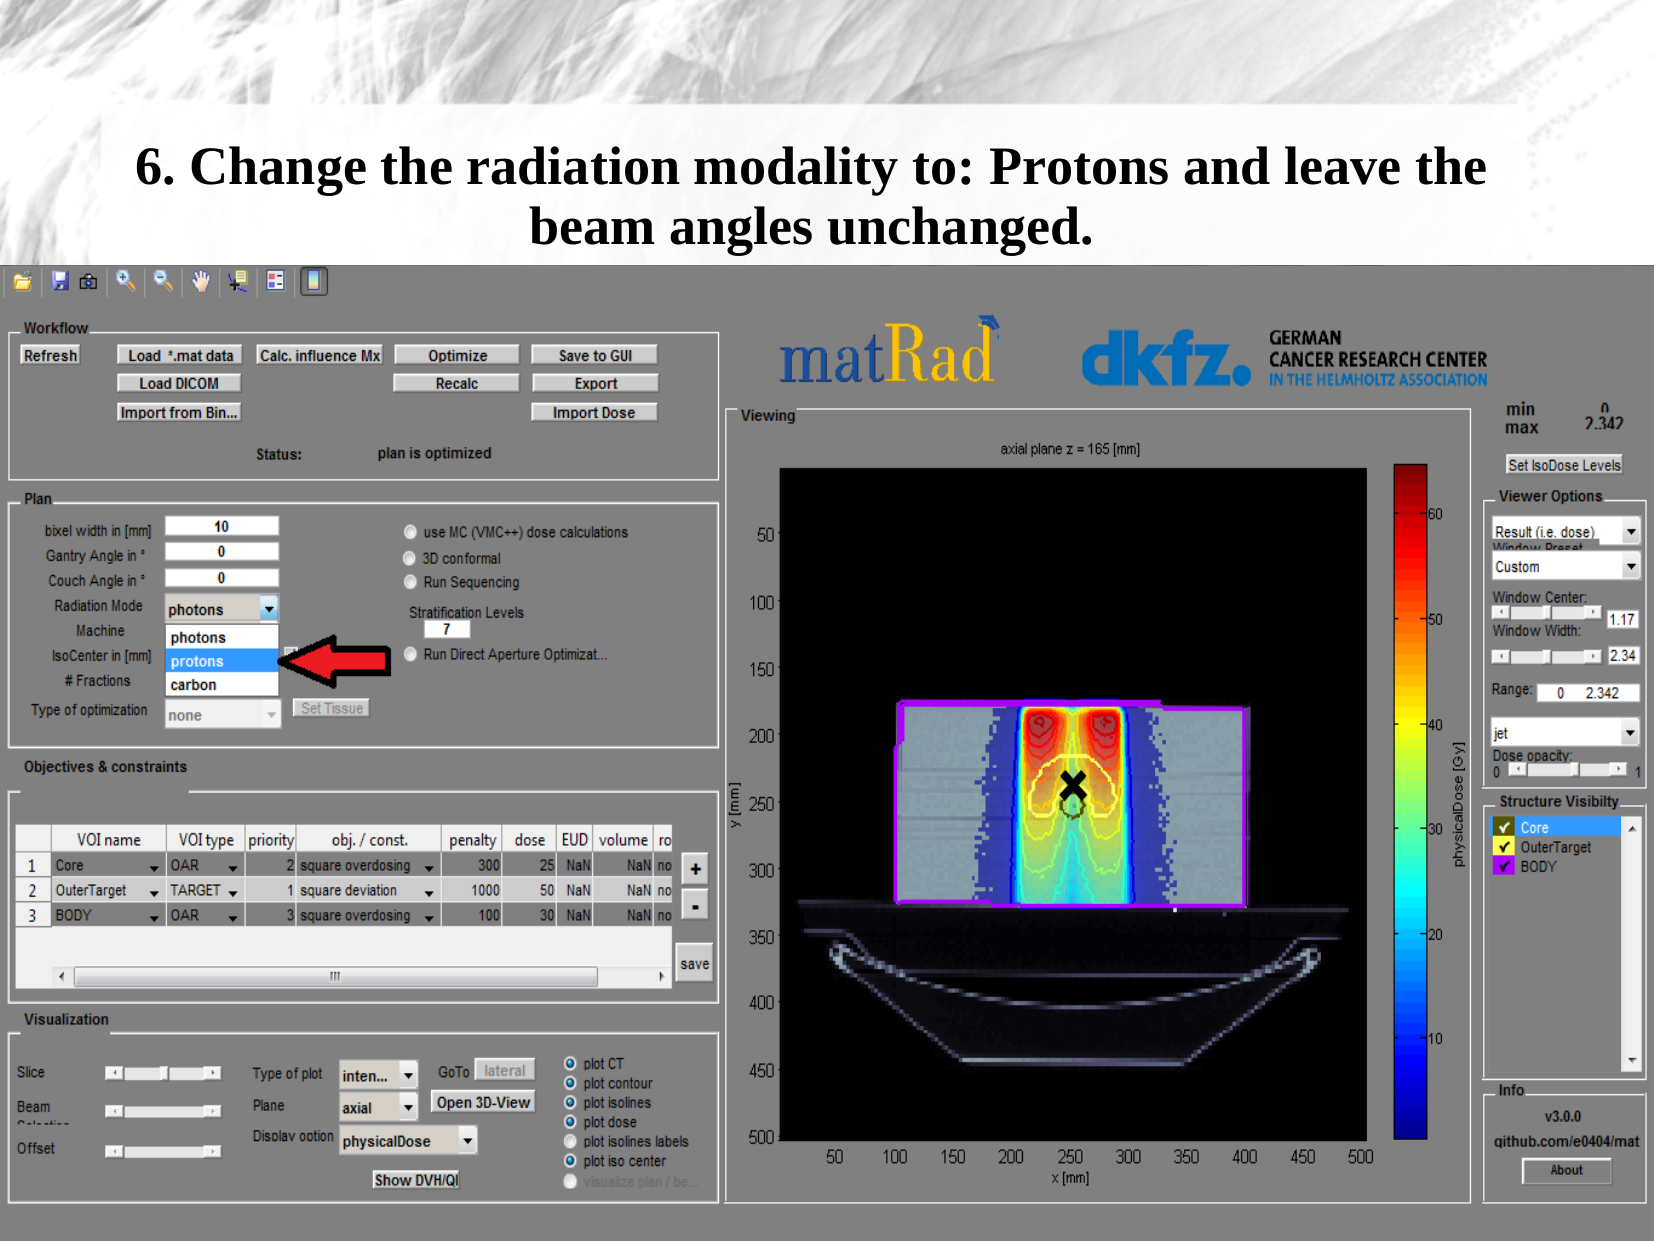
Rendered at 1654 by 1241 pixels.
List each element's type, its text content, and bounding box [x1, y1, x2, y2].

picture [0, 0, 1654, 1241]
title 6. Change the radiation modality to: Protons and leave the beam angles unchanged. [118, 112, 1506, 265]
